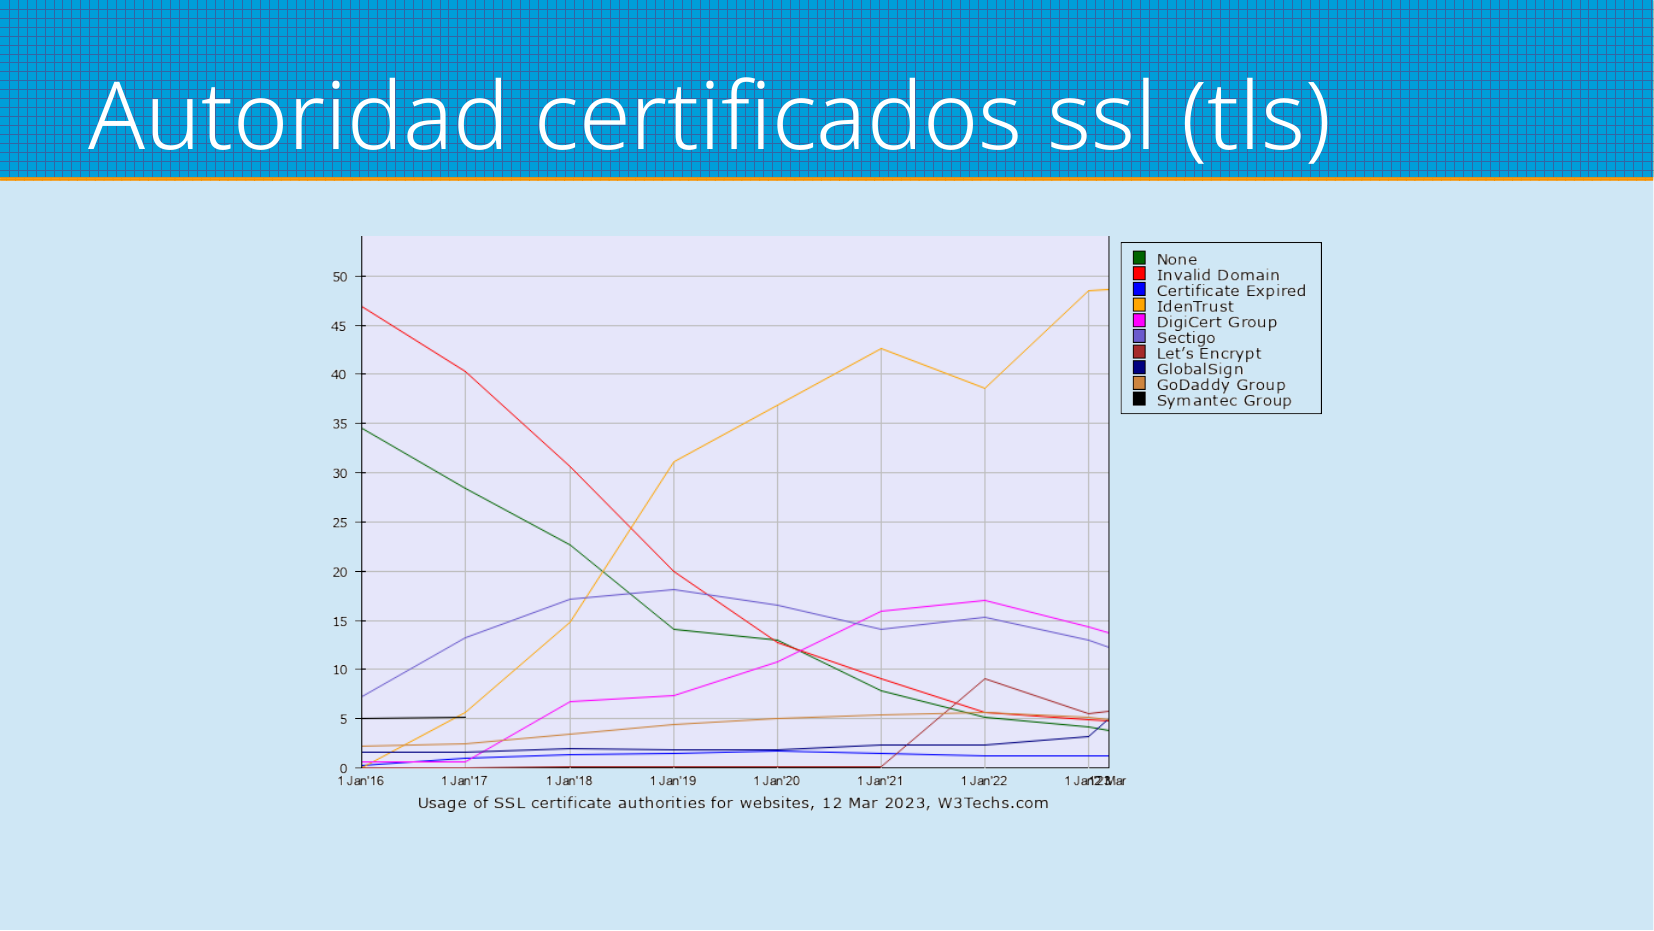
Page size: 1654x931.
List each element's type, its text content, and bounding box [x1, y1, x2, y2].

picture [331, 236, 1322, 812]
title Autoridad certificados ssl (tls) [88, 14, 1565, 178]
